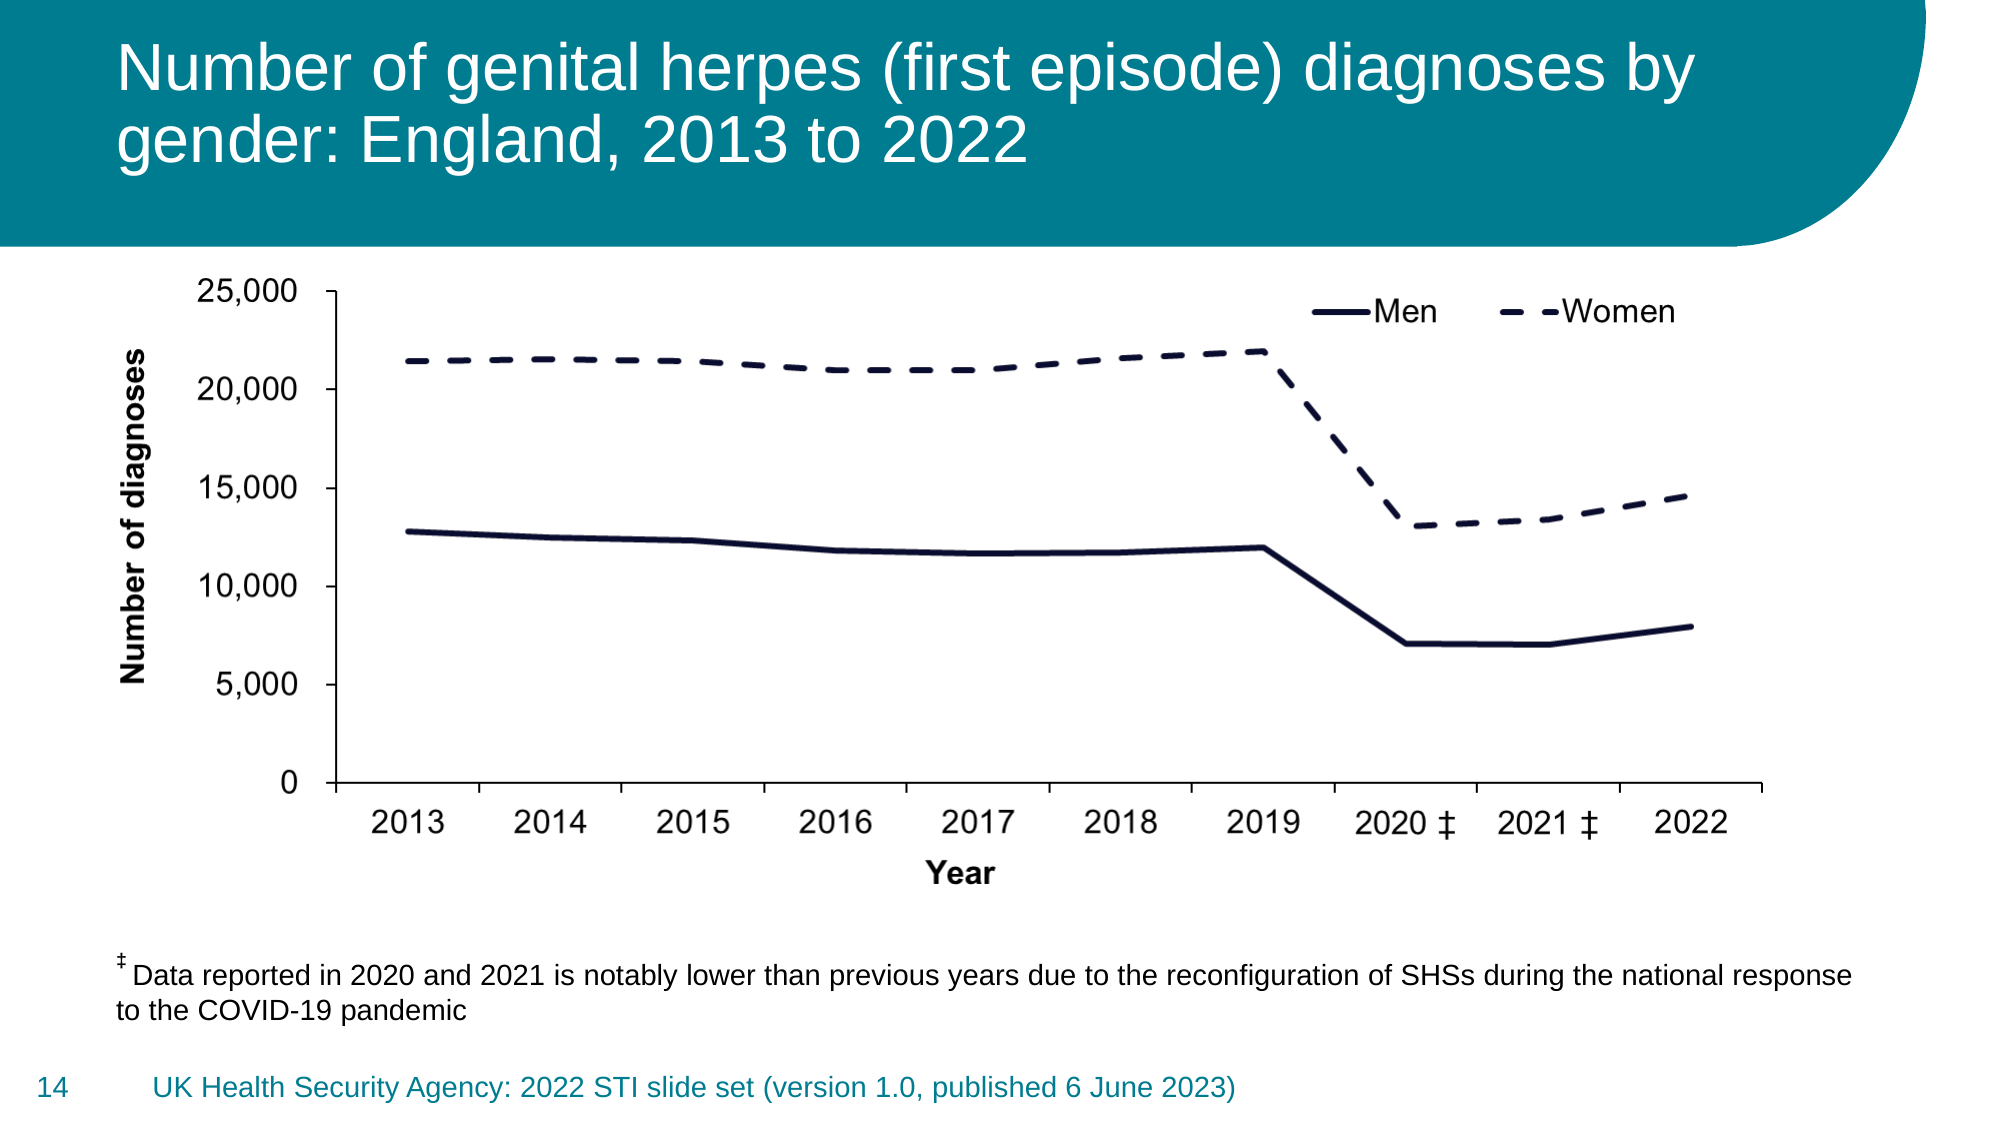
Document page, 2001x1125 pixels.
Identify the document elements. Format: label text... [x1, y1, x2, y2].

text_box ‡ Data reported in 2020 and 2021 is notably lower than previous years due to the reconfiguration of SHSs during the national response to the COVID-19 pandemic [101, 940, 1881, 1027]
text_box UK Health Security Agency: 2022 STI slide set (version 1.0, published 6 June 2023) [137, 1056, 1780, 1116]
text_box [21, 1056, 120, 1117]
title Number of genital herpes (first episode) diagnoses by gender: England, 2013 to 2022 [101, 25, 1747, 185]
picture [106, 265, 1769, 915]
